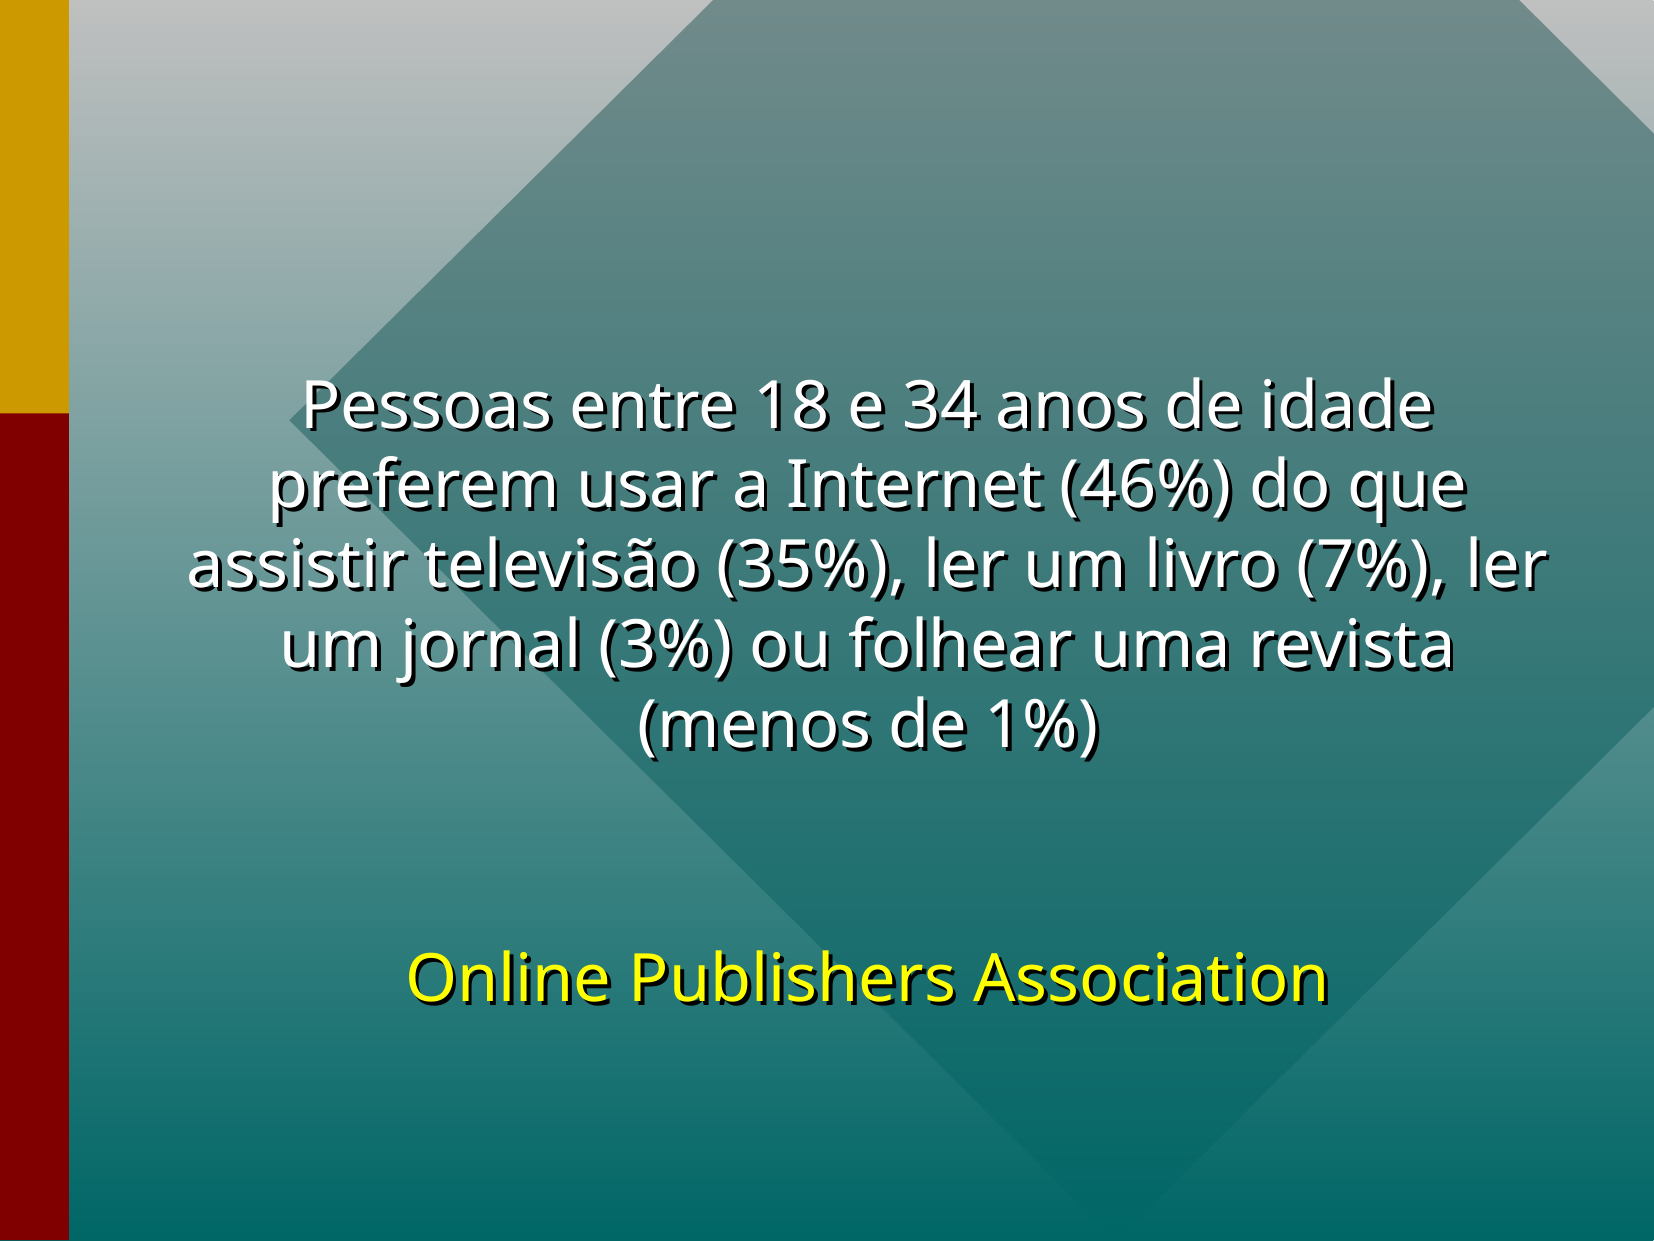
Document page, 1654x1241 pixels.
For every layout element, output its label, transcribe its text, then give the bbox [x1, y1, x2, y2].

subtitle Pessoas entre 18 e 34 anos de idade preferem usar a Internet (46%) do que assistir televisão (35%), ler um livro (7%), ler um jornal (3%) ou folhear uma revista (menos de 1%) Online Publishers Association [165, 267, 1571, 1109]
